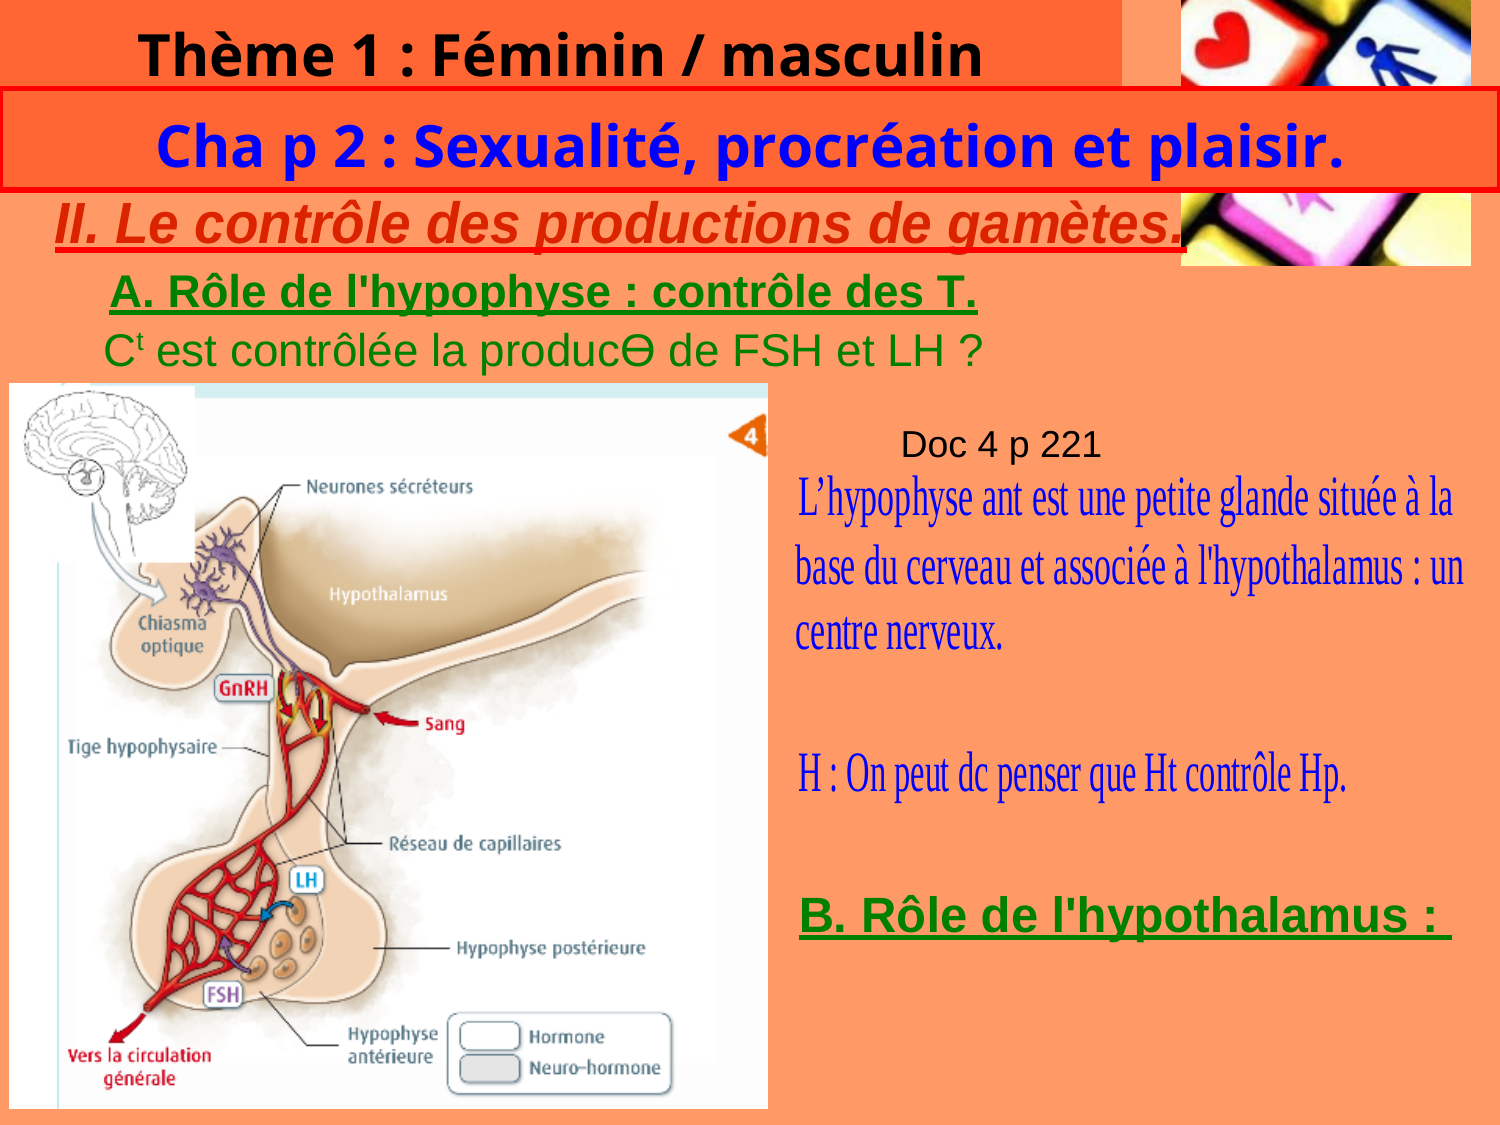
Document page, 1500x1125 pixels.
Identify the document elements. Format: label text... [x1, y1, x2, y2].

text_box Cha p 2 : Sexualité, procréation et plaisir. [0, 88, 1500, 191]
picture [1181, 0, 1471, 88]
picture [1181, 191, 1471, 266]
text_box Thème 1 : Féminin / masculin [0, 0, 1122, 88]
picture [9, 383, 768, 1109]
text_box Doc 4 p 221 [885, 412, 1182, 462]
text_box Ct est contrôlée la producƟ de FSH et LH ? [88, 312, 1152, 383]
text_box A. Rôle de l'hypophyse : contrôle des T. [94, 253, 1010, 324]
chart [53, 189, 1398, 255]
chart [794, 462, 1500, 1125]
